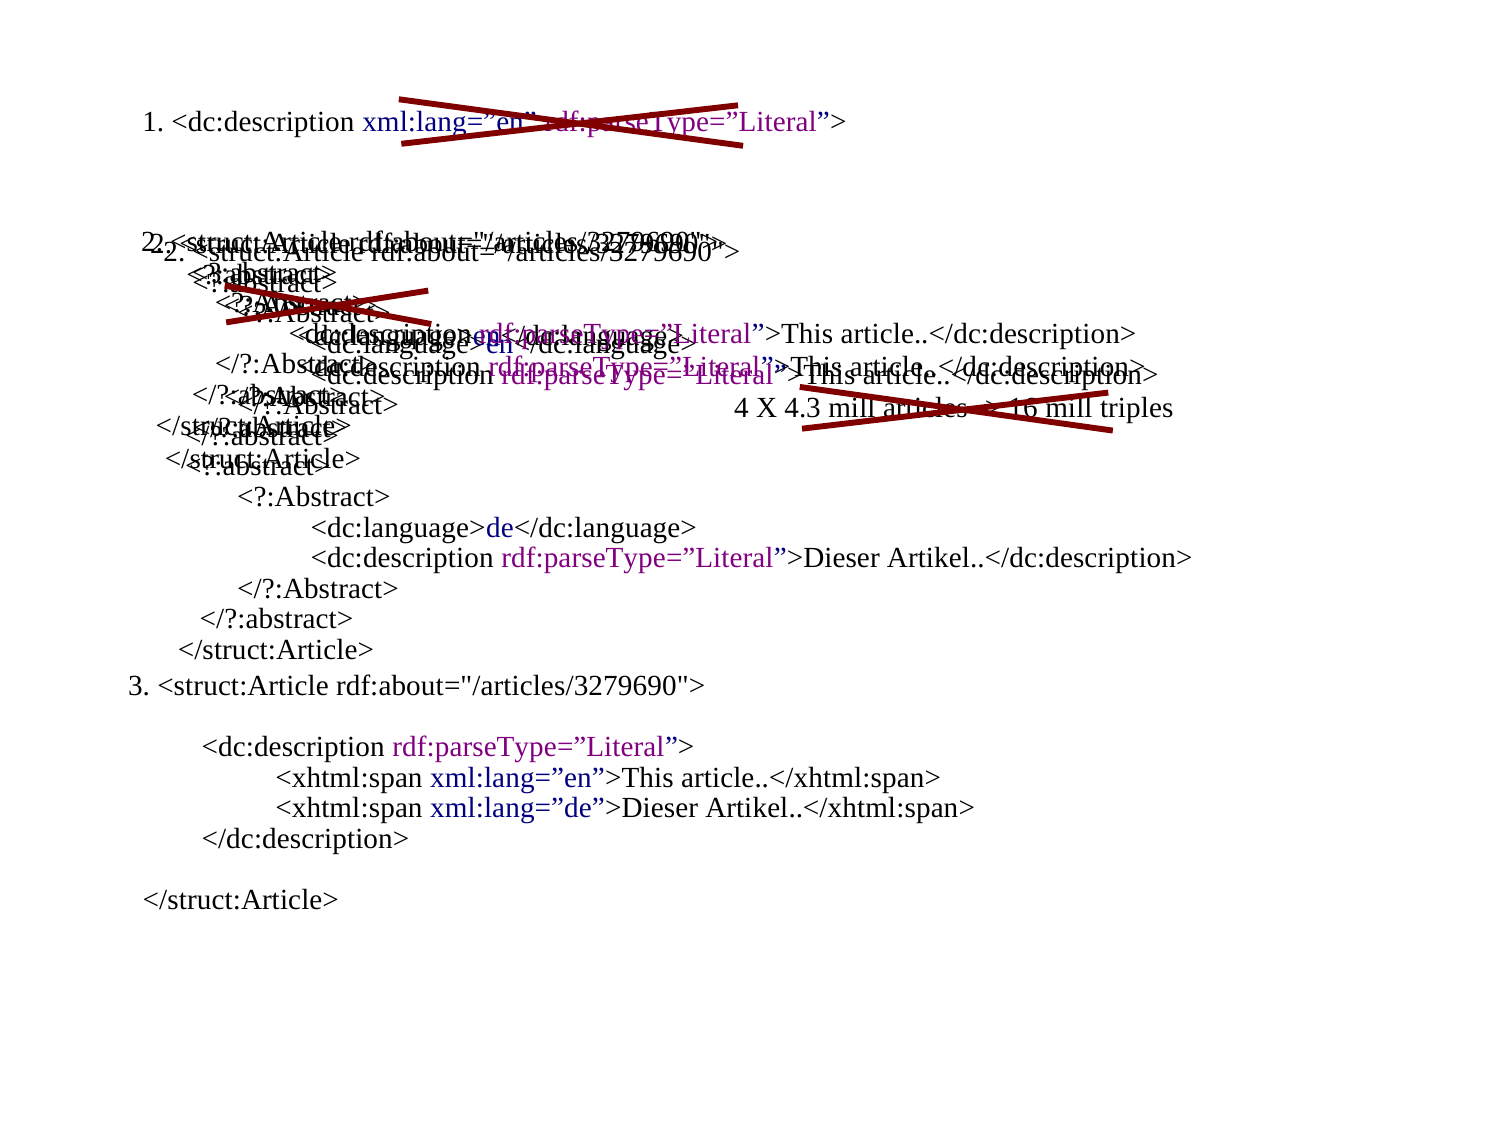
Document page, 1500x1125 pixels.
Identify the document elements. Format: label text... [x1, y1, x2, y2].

text_box 2. <struct:Article rdf:about="/articles/3279690"> <?:abstract> <?:Abstract> <dc:language>en</dc:language> <dc:description rdf:parseType=”Literal”>This article..</dc:description> </?:Abstract> </?:abstract> </struct:Article> [135, 222, 1343, 526]
text_box 3. <struct:Article rdf:about="/articles/3279690"> <dc:description rdf:parseType=”Literal”> <xhtml:span xml:lang=”en”>This article..</xhtml:span> <xhtml:span xml:lang=”de”>Dieser Artikel..</xhtml:span> </dc:description> </struct:Article> [113, 663, 1321, 967]
text_box 1. <dc:description xml:lang=”en” rdf:parseType=”Literal”> [427, 99, 1068, 148]
text_box 1. <dc:description xml:lang=”en” rdf:parseType=”Literal”> [127, 99, 729, 148]
text_box 4 X 4.3 mill articles -> 16 mill triples [719, 385, 1318, 456]
text_box 2. <struct:Article rdf:about="/articles/3279690"> <?:abstract> <?:Abstract> <dc:description rdf:parseType=”Literal”>This article..</dc:description> </?:Abstract> </?:abstract> </struct:Article> [126, 219, 1334, 492]
text_box 2. <struct:Article rdf:about="/articles/3279690"> <?:abstract> <?:Abstract> <dc:language>en</dc:language> <dc:description rdf:parseType=”Literal”>This article..</dc:description> </?:Abstract> </?:abstract> <?:abstract> <?:Abstract> <dc:language>de</dc:language> <dc:description rdf:parseType=”Literal”>Dieser Artikel..</dc:description> </?:Abstract> </?:abstract> </struct:Article> [148, 229, 1356, 722]
